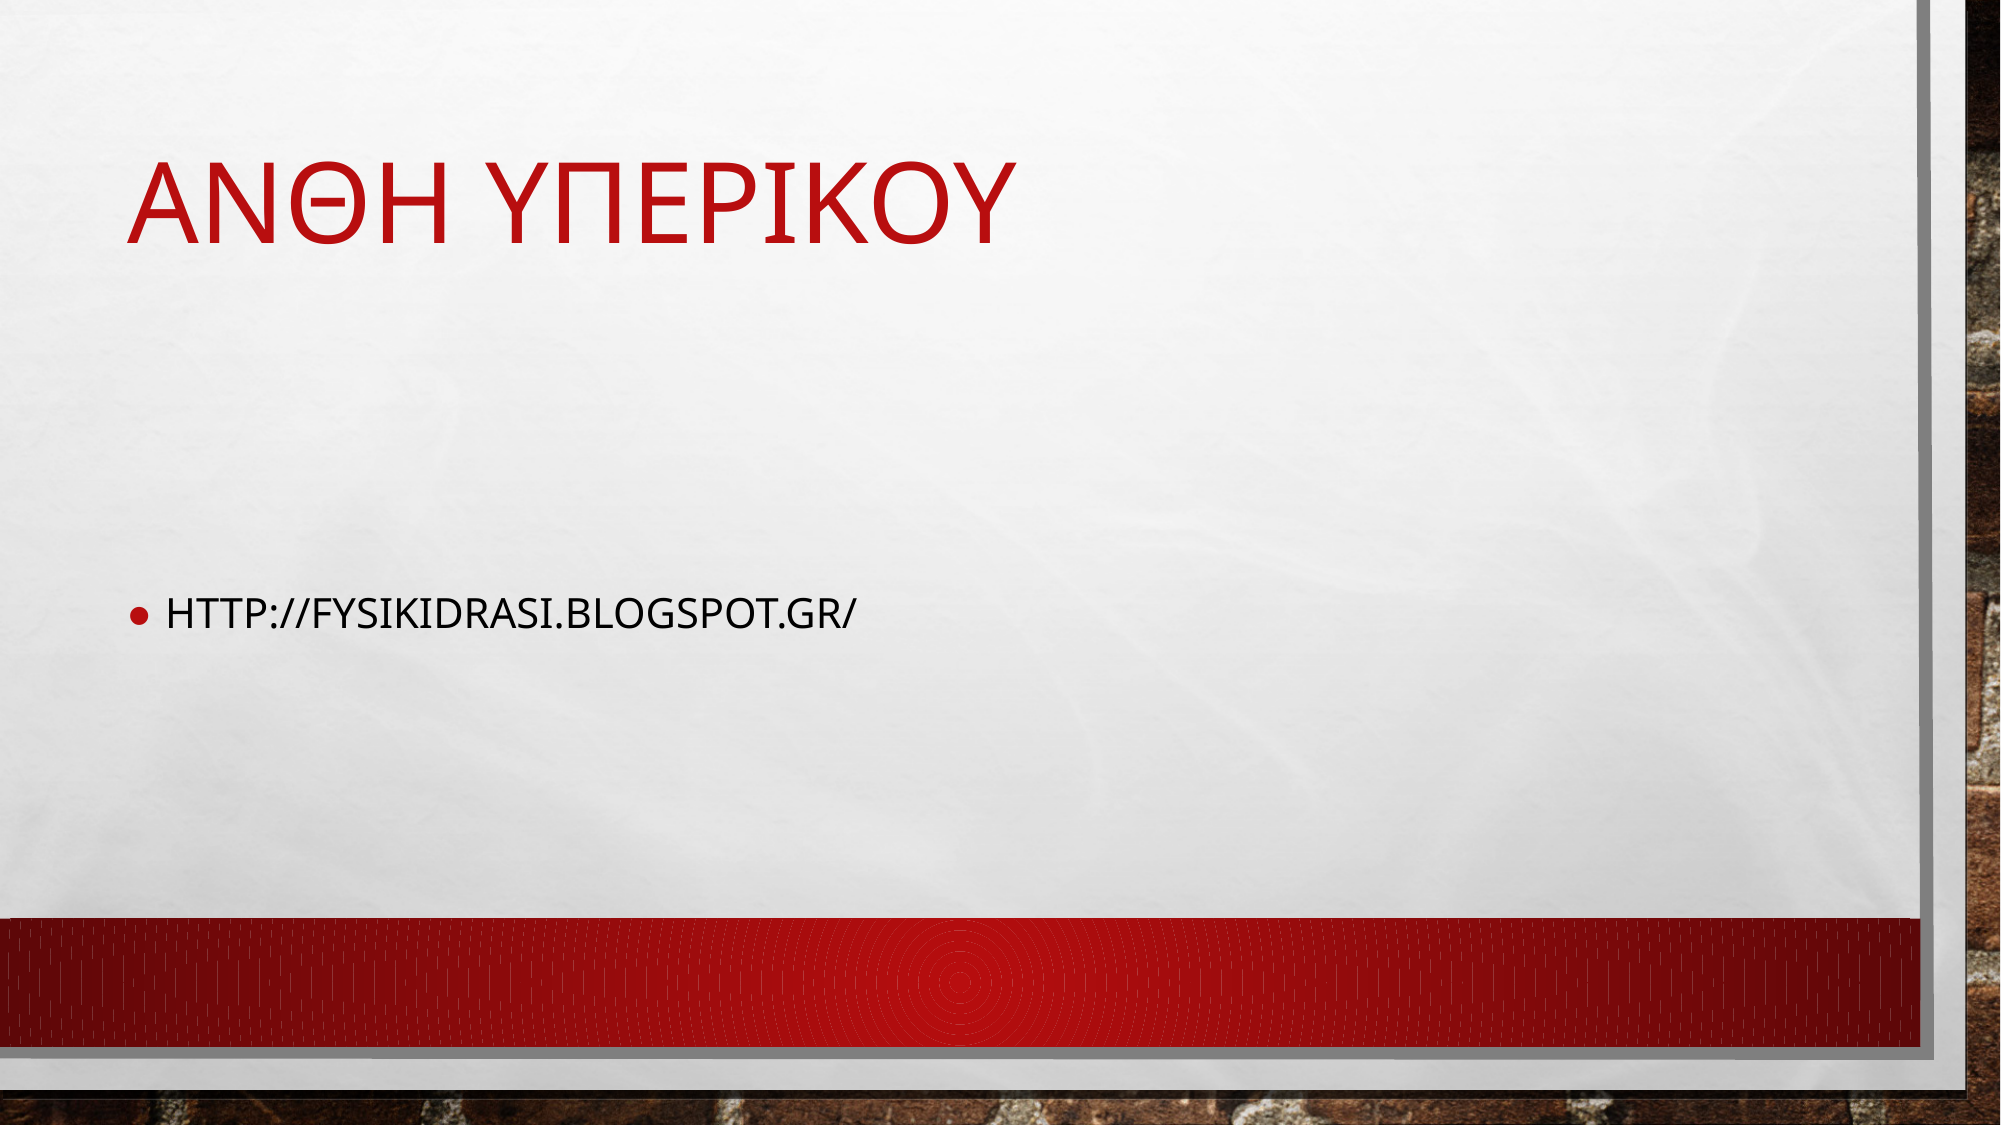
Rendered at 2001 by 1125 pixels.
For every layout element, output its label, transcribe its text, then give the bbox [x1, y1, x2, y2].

title Ανθη υπερικου [112, 112, 1819, 302]
list http://fysikidrasi.blogspot.gr/ [112, 338, 1818, 882]
